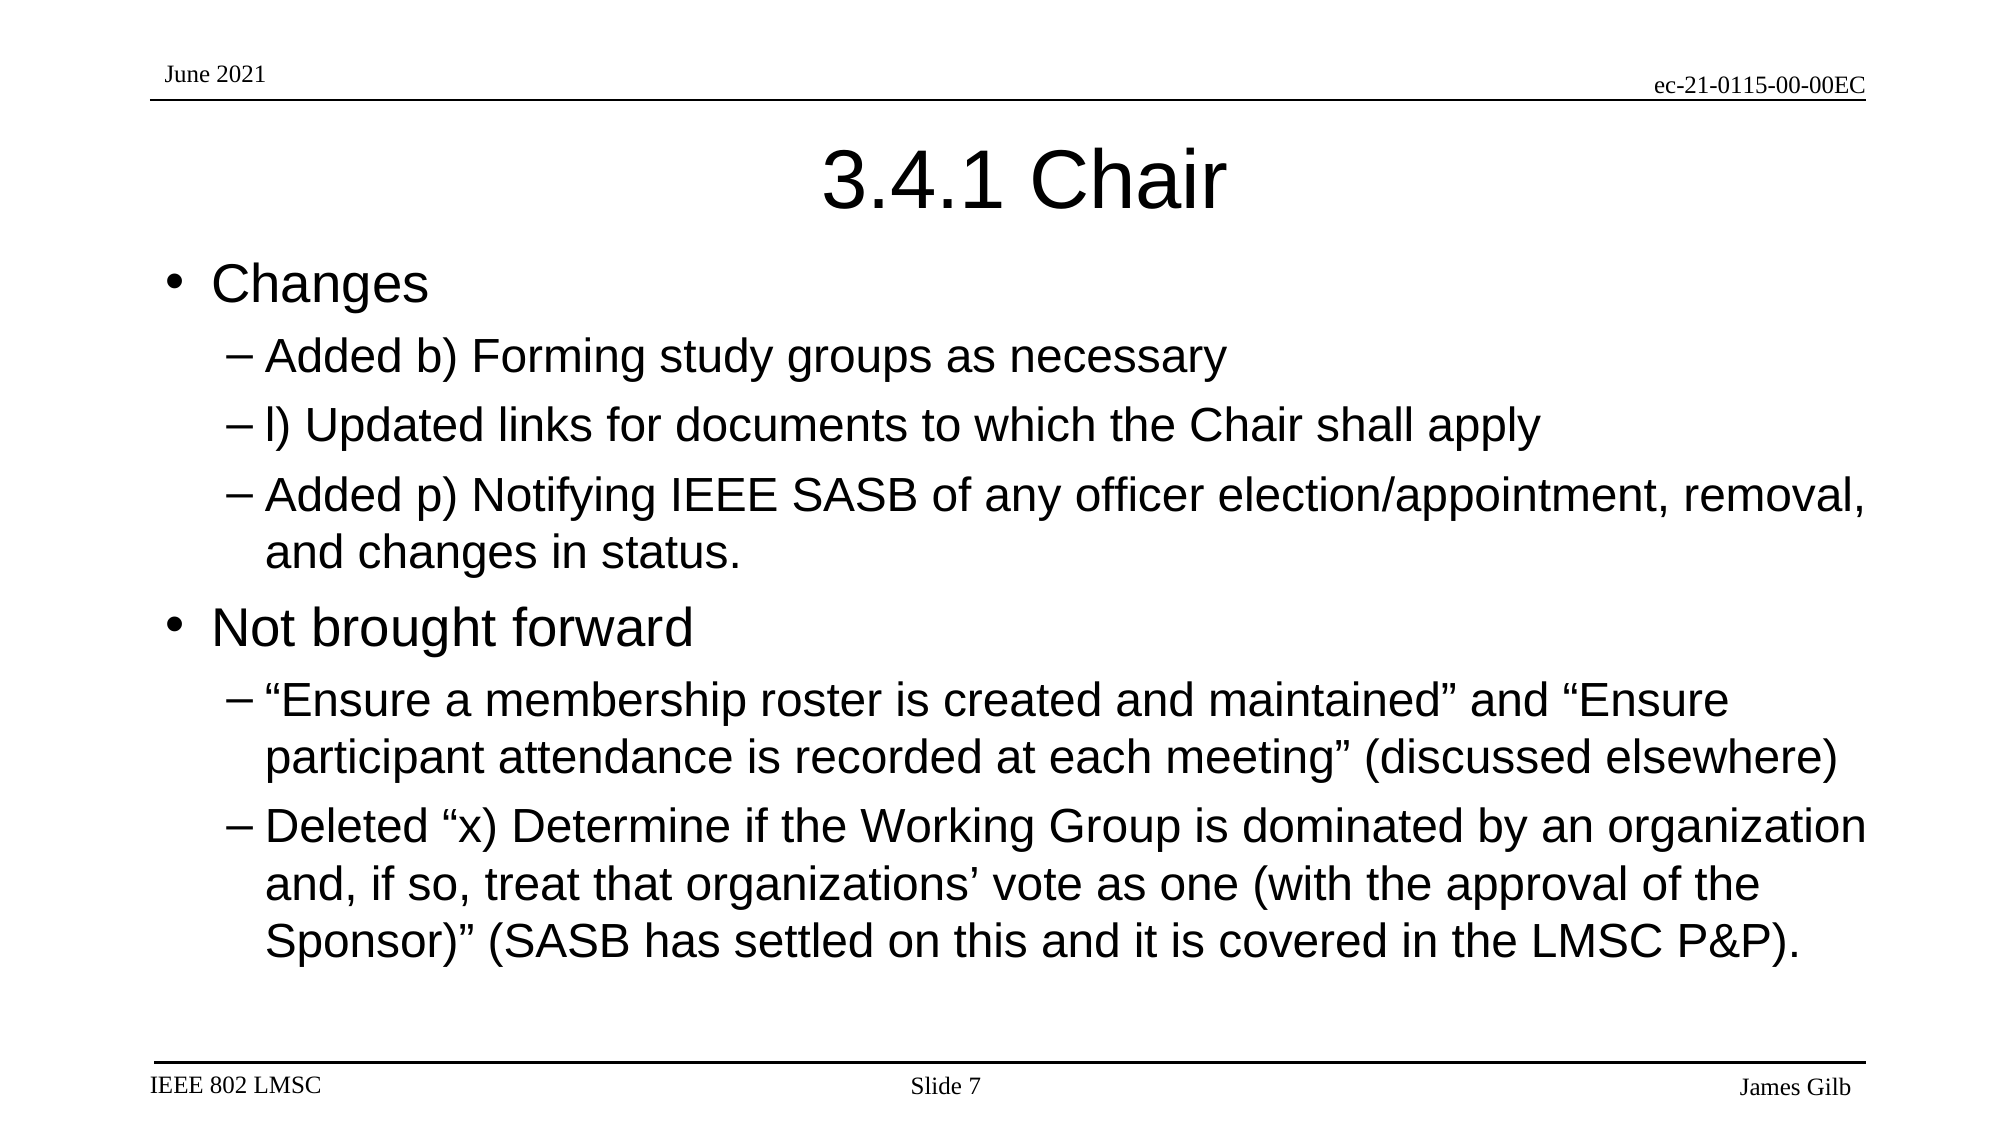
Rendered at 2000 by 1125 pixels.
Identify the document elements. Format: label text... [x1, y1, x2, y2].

list Changes Added b) Forming study groups as necessary l) Updated links for documents to which the Chair shall apply Added p) Notifying IEEE SASB of any officer election/appointment, removal, and changes in status. Not brought forward “Ensure a membership roster is created and maintained” and “Ensure participant attendance is recorded at each meeting” (discussed elsewhere) Deleted “x) Determine if the Working Group is dominated by an organization and, if so, treat that organizations’ vote as one (with the approval of the Sponsor)” (SASB has settled on this and it is covered in the LMSC P&P). [149, 239, 1900, 1051]
title 3.4.1 Chair [149, 112, 1900, 238]
